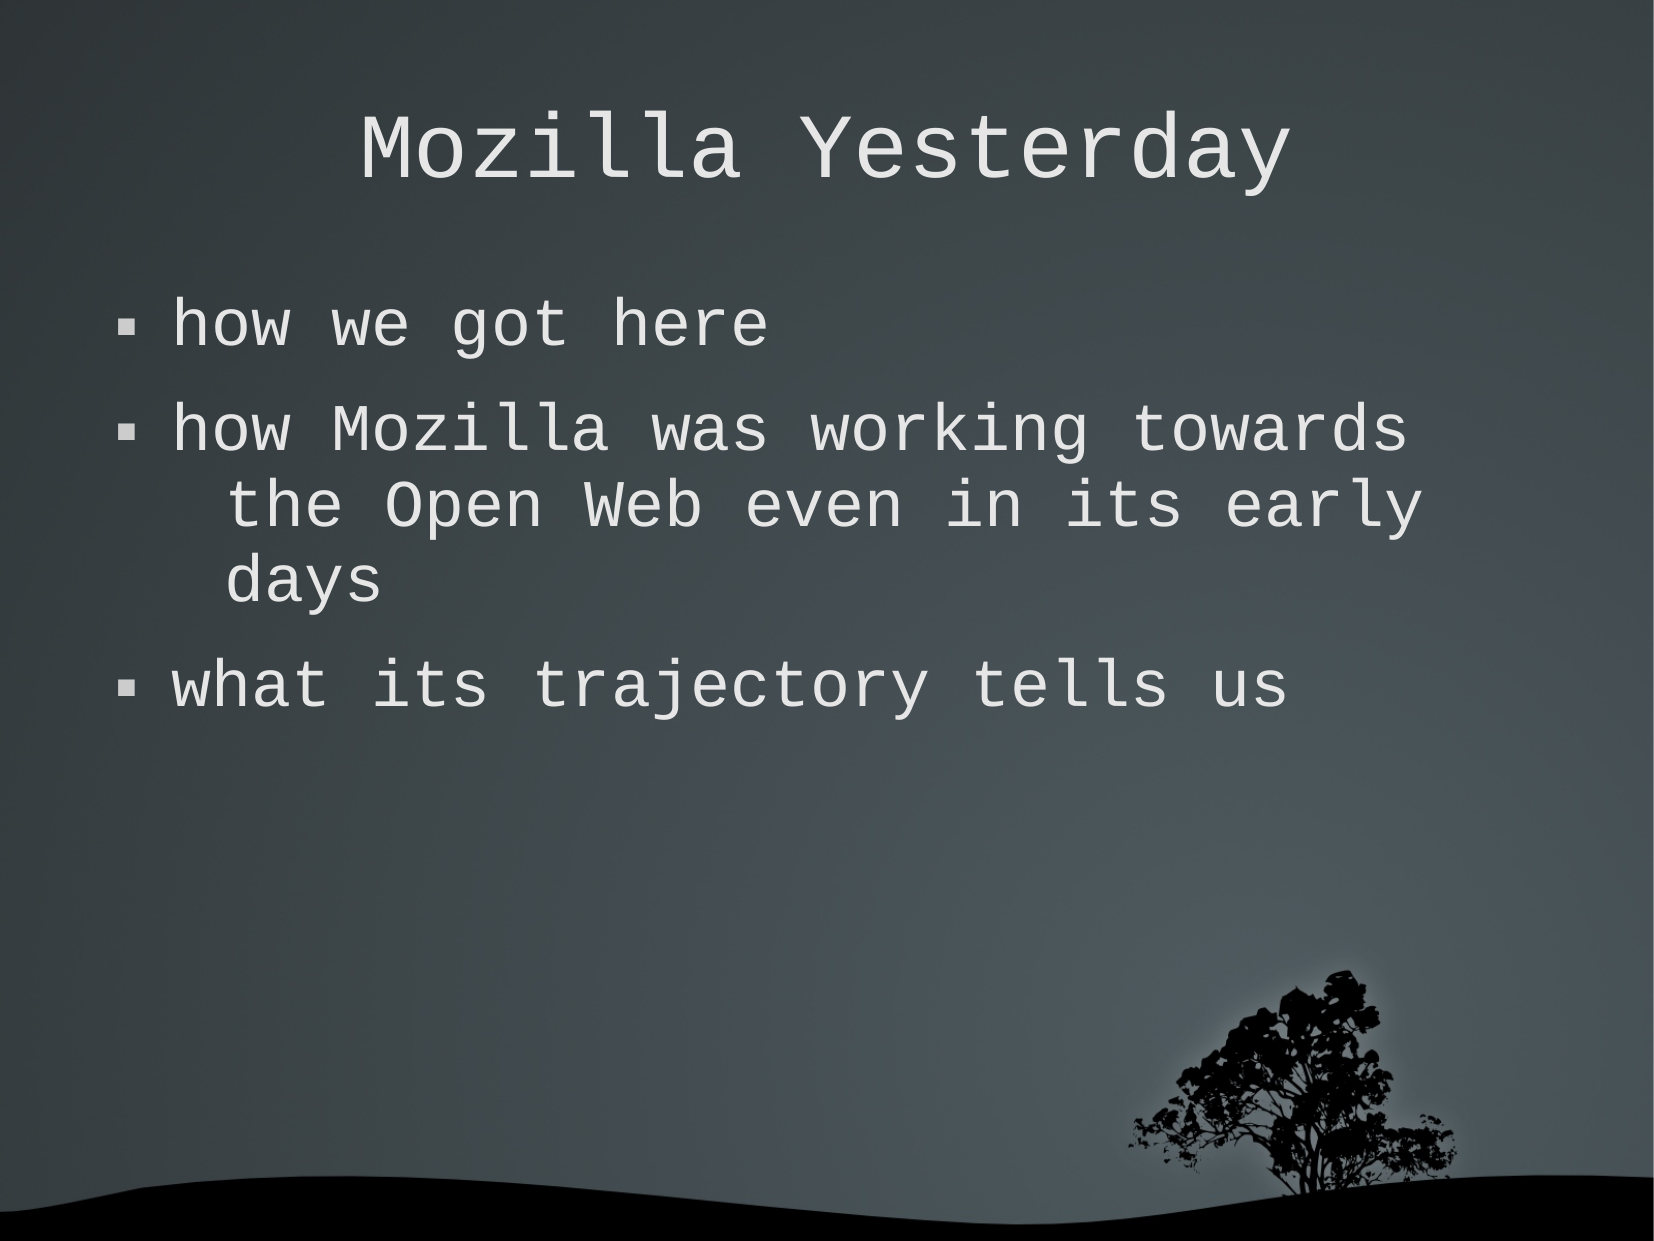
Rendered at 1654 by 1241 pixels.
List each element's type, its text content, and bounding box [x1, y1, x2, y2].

list how we got here how Mozilla was working towards the Open Web even in its early days what its trajectory tells us [82, 290, 1571, 1094]
picture [0, 0, 1654, 1241]
title Mozilla Yesterday [82, 56, 1571, 250]
